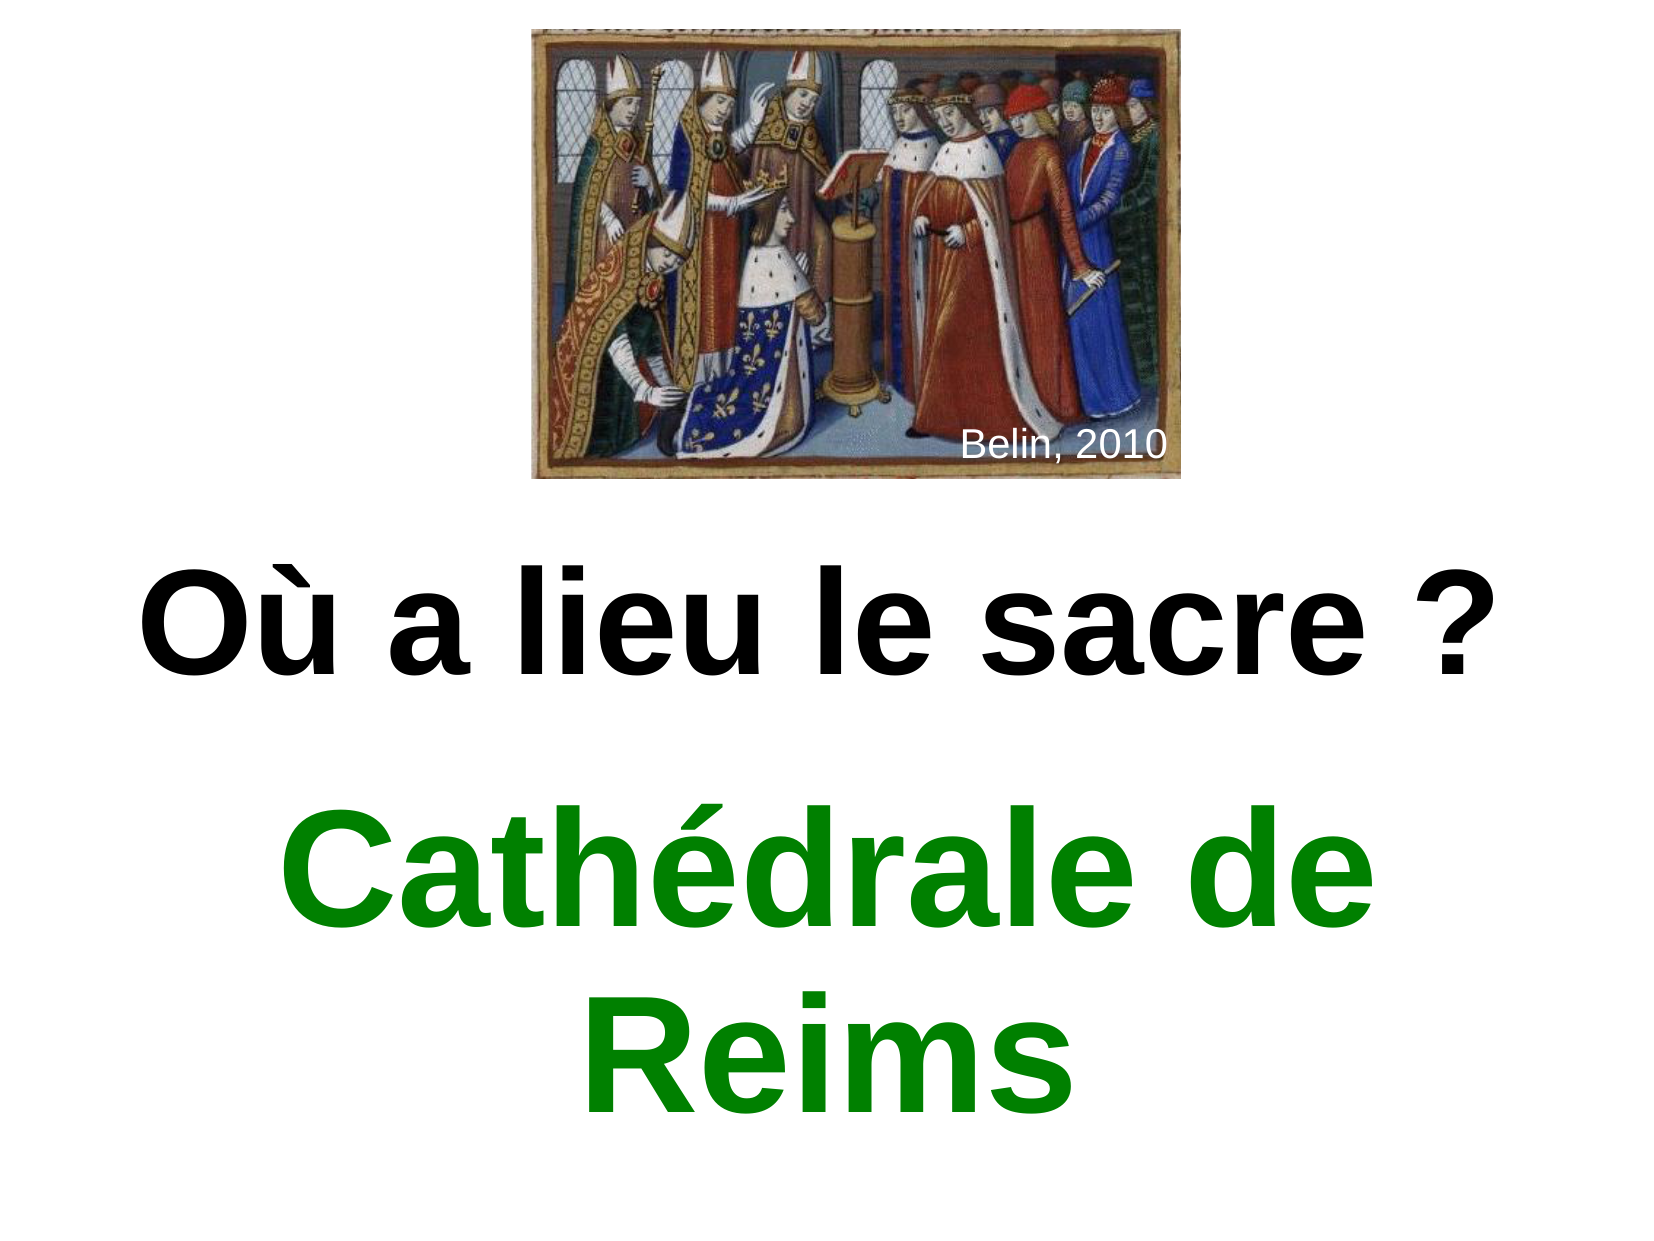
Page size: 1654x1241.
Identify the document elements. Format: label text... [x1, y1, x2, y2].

text_box Où a lieu le sacre ? [29, 531, 1654, 768]
picture [531, 29, 1181, 479]
text_box Cathédrale de Reims [29, 768, 1628, 1241]
text_box Belin, 2010 [944, 413, 1270, 476]
